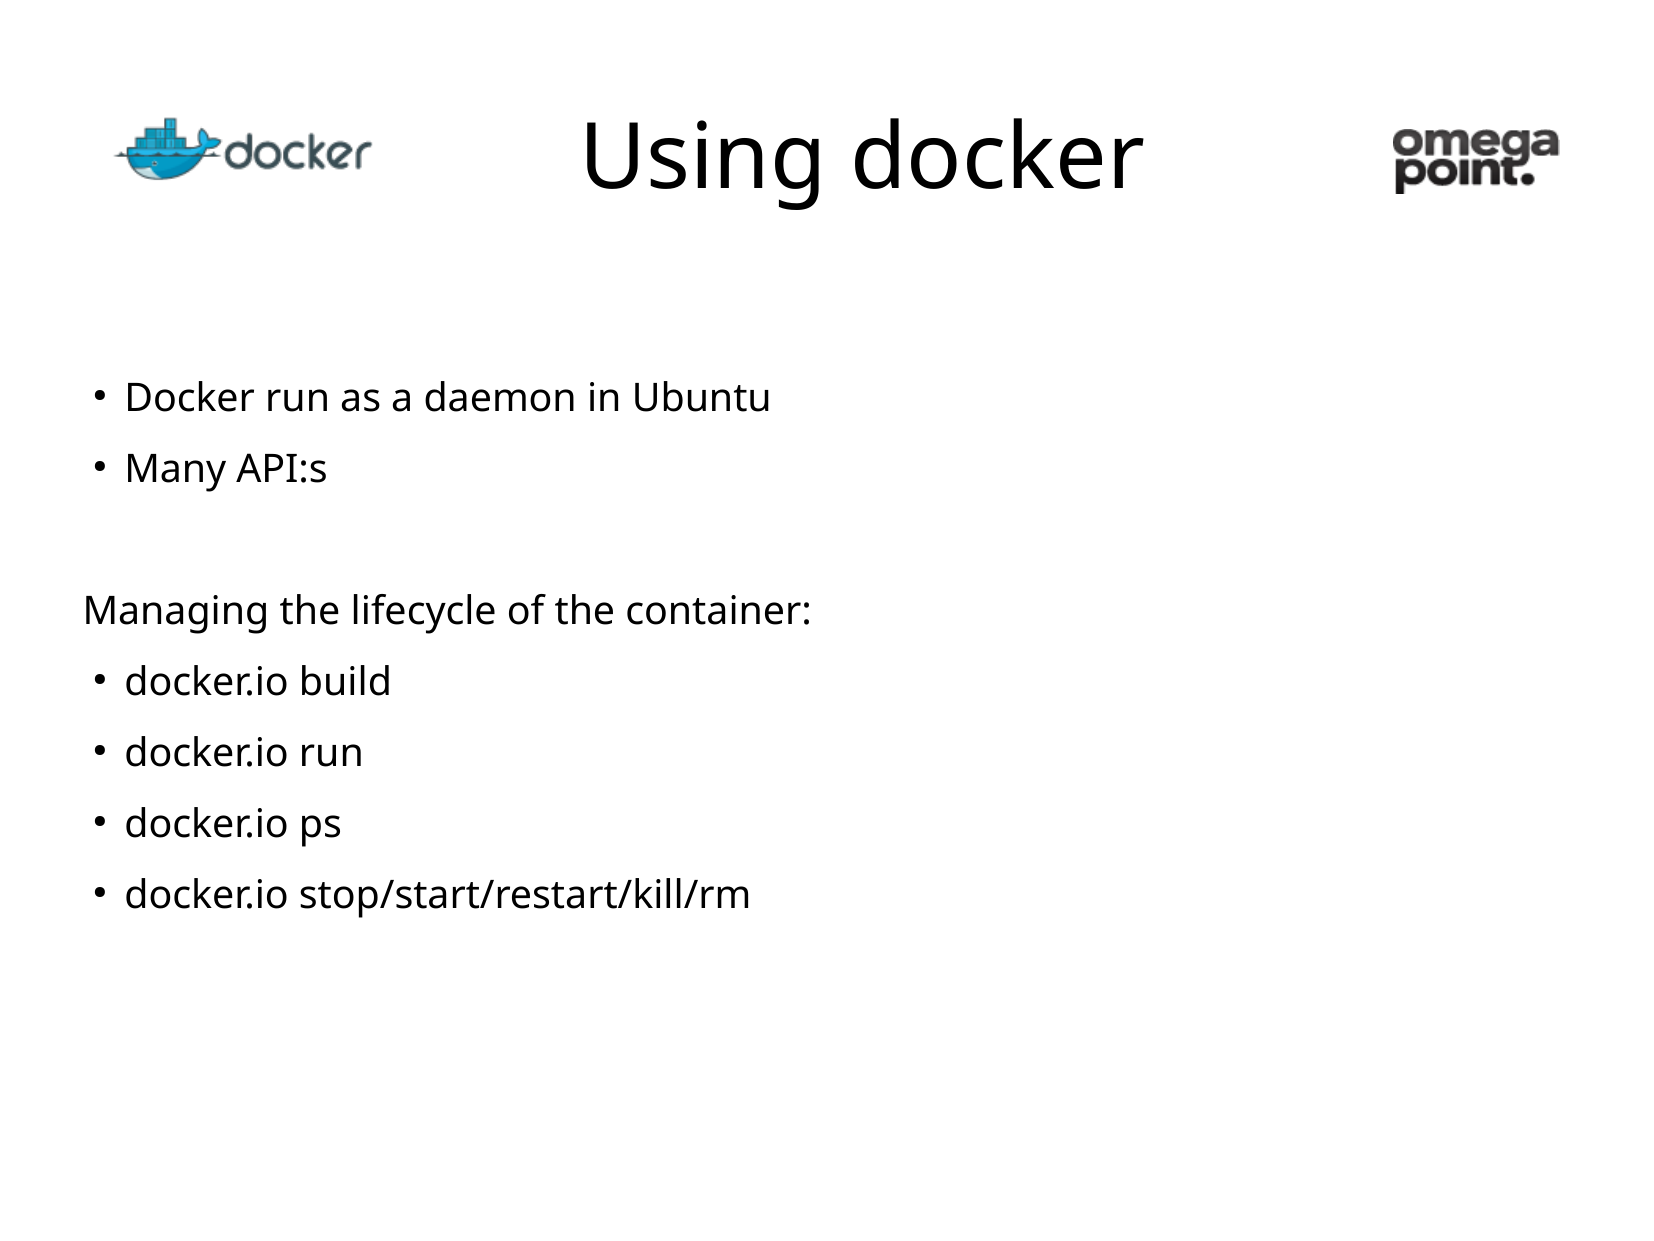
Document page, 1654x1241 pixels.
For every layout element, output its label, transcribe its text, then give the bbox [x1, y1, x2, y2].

picture [1393, 129, 1560, 194]
picture [99, 94, 390, 204]
title Using docker [82, 49, 1571, 257]
list Docker run as a daemon in Ubuntu Many API:s Managing the lifecycle of the container: docker.io build docker.io run docker.io ps docker.io stop/start/restart/kill/rm [82, 369, 1571, 930]
